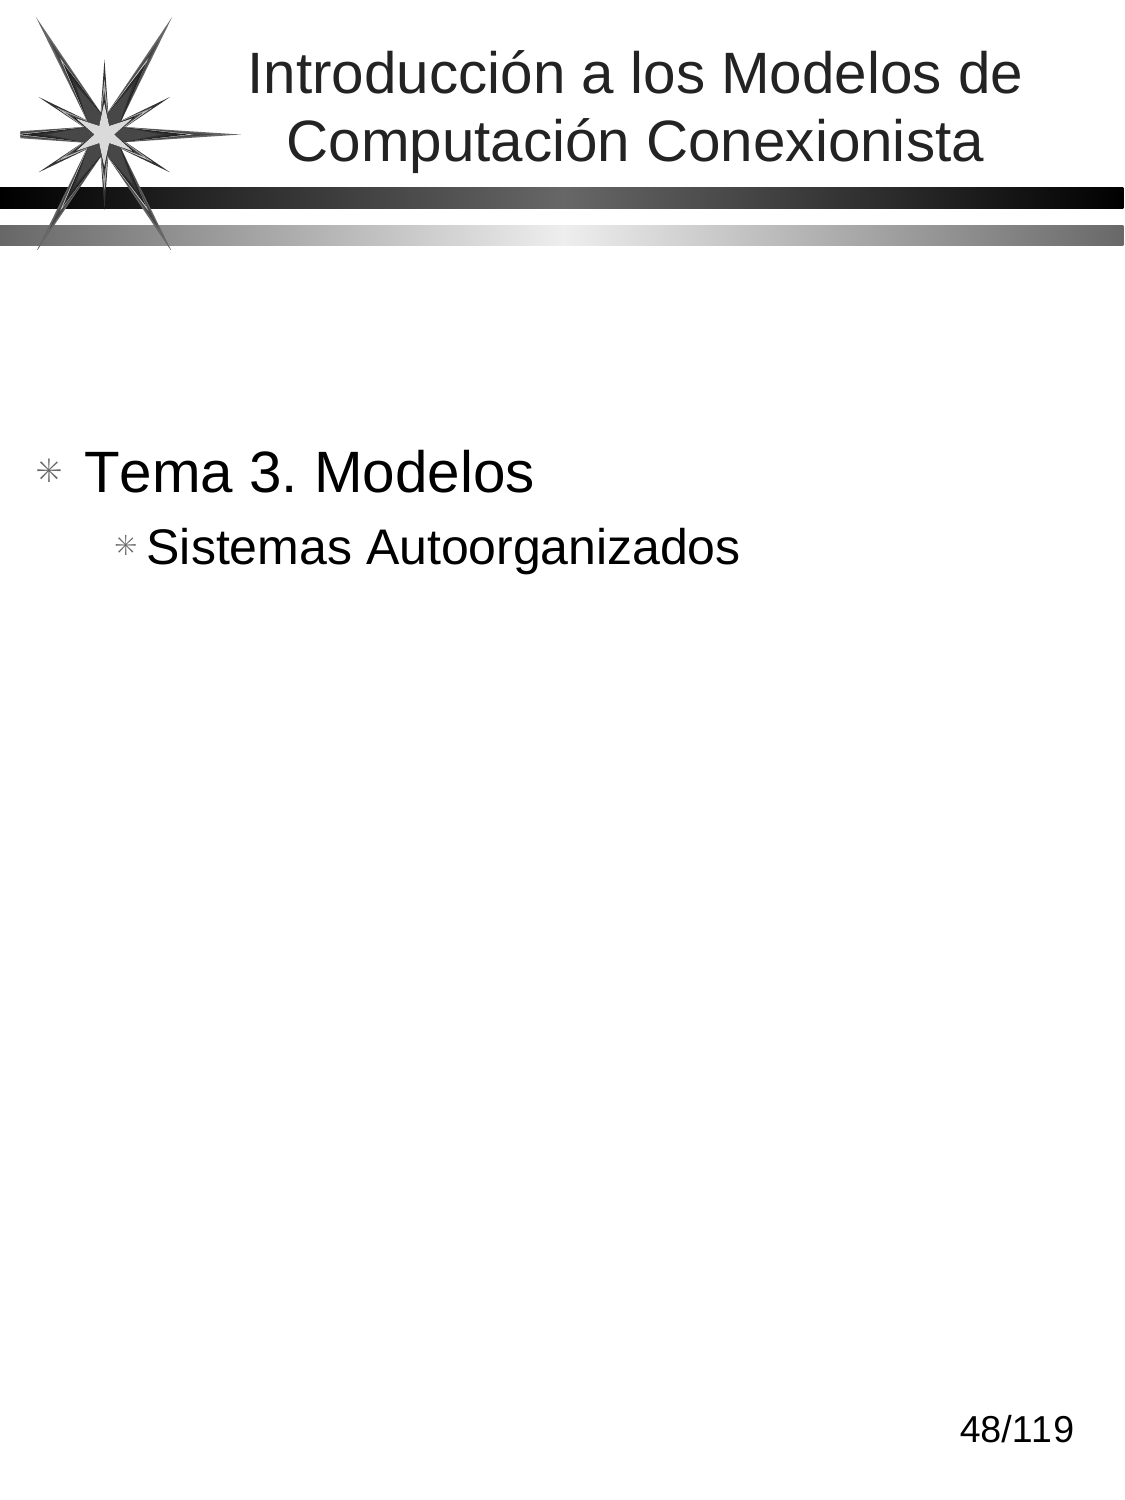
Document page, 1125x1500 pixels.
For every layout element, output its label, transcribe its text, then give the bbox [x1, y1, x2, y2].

title Introducción a los Modelos de Computación Conexionista [174, 10, 1097, 203]
list Tema 3. Modelos Sistemas Autoorganizados [37, 275, 1075, 1451]
